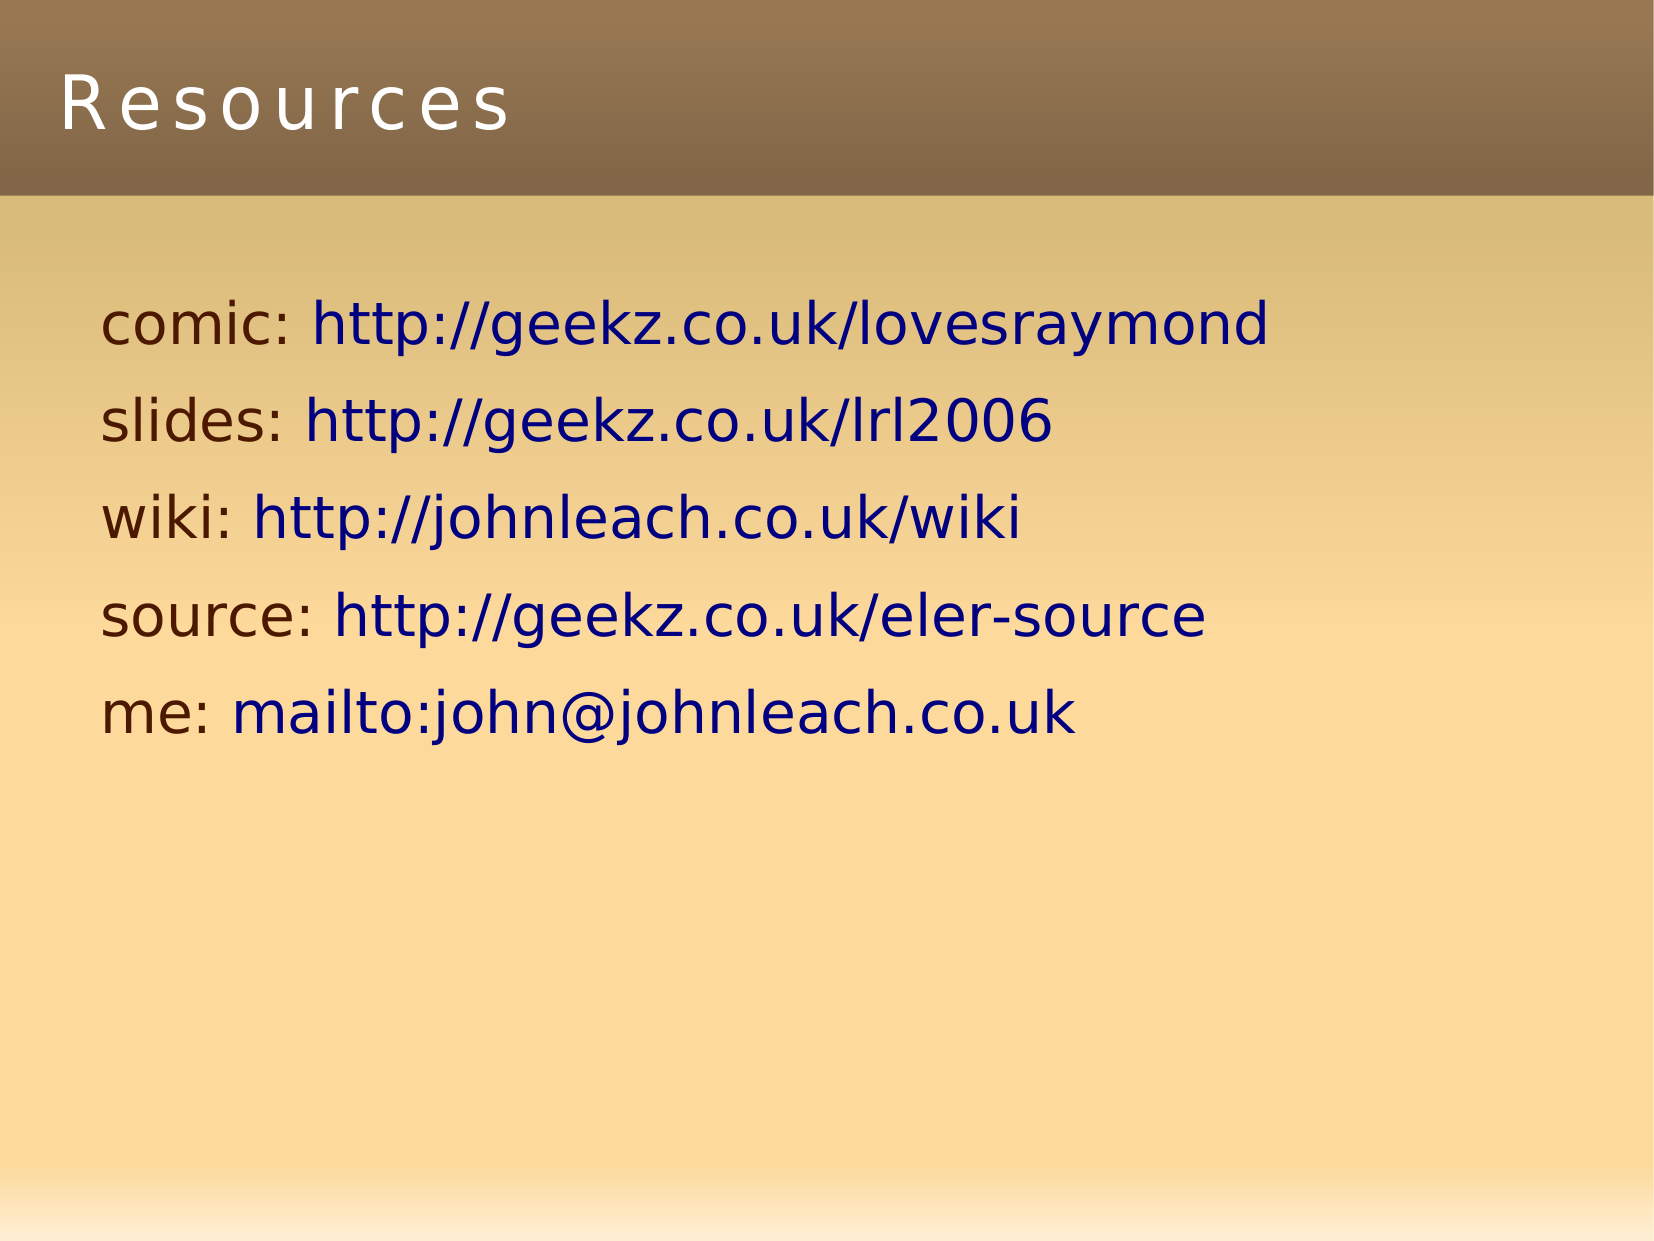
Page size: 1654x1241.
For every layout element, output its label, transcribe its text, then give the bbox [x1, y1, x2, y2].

title Resources [59, 29, 1595, 178]
list comic: http://geekz.co.uk/lovesraymond slides: http://geekz.co.uk/lrl2006 wiki: http://johnleach.co.uk/wiki source: http://geekz.co.uk/eler-source me: mailto:john@johnleach.co.uk [82, 290, 1571, 1109]
picture [0, 0, 1654, 1241]
